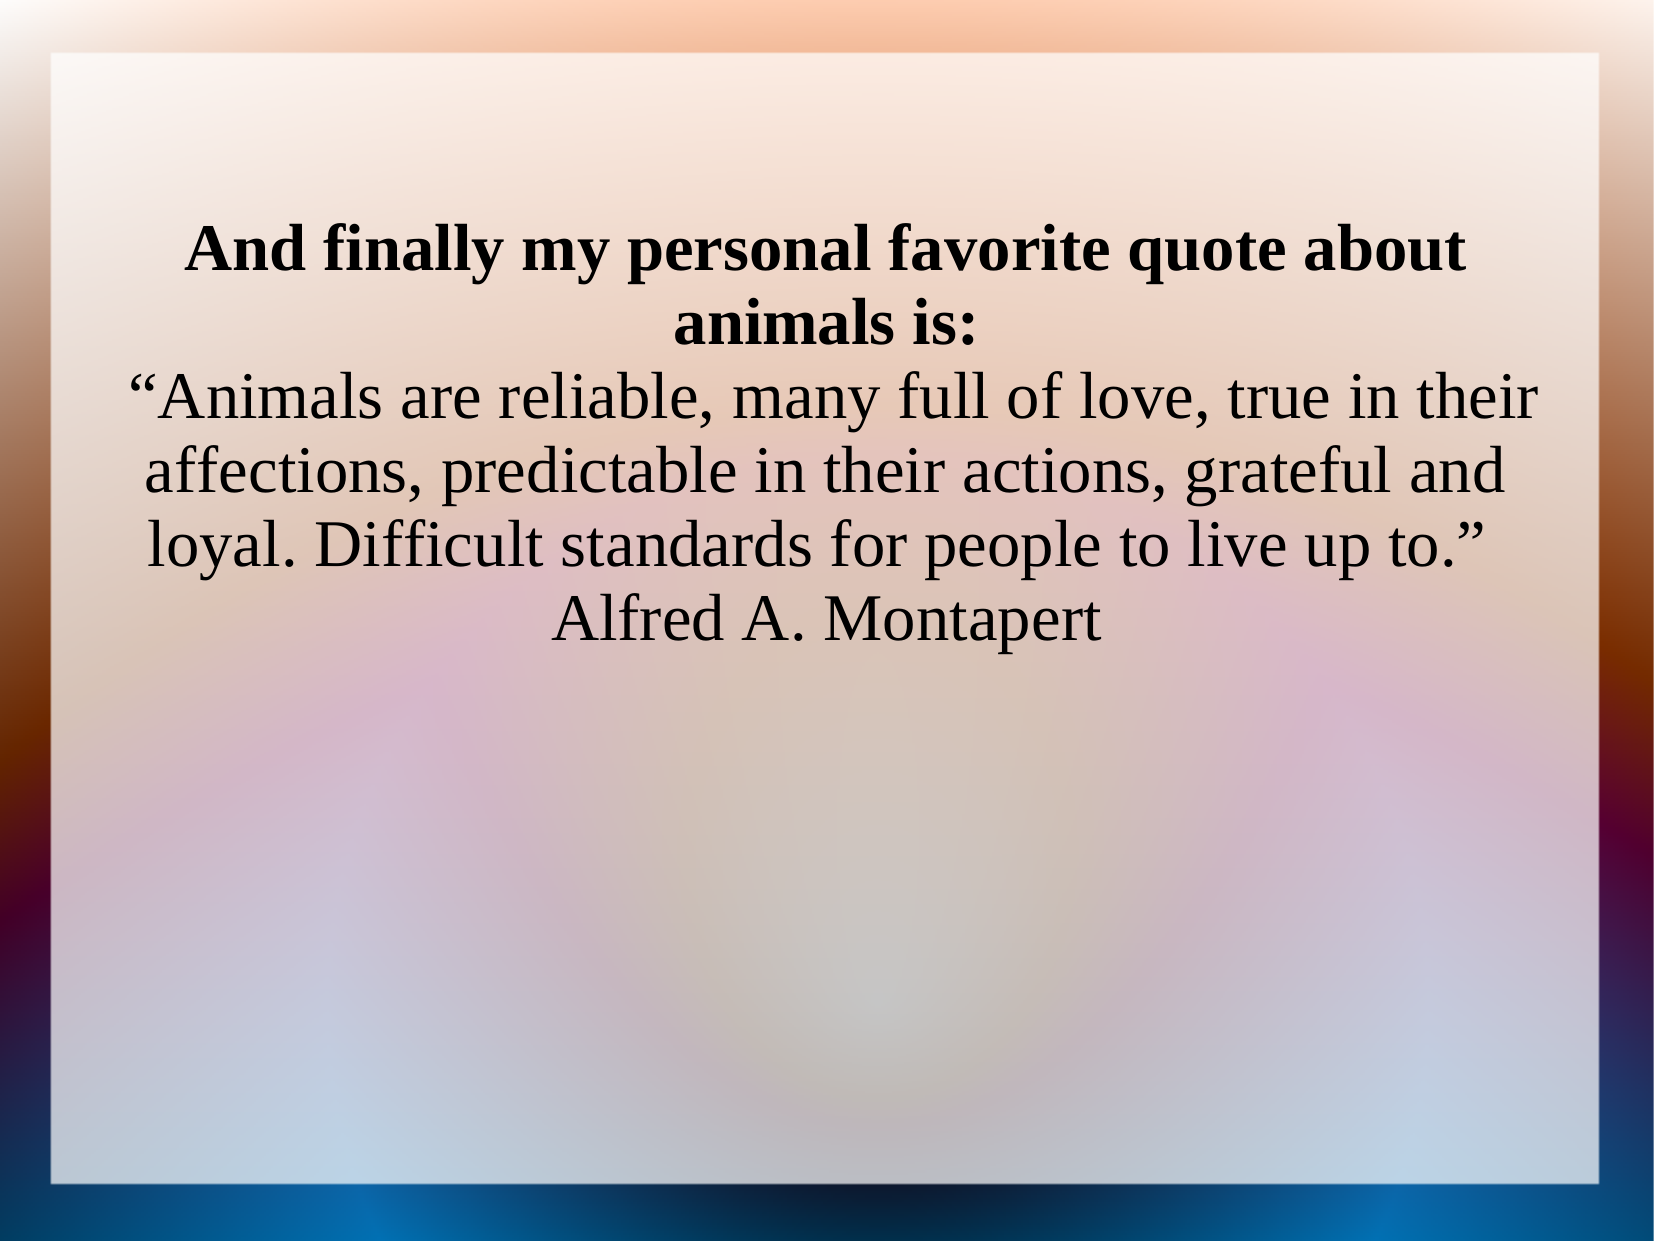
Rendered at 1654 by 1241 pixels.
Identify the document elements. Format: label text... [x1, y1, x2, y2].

subtitle And finally my personal favorite quote about animals is: “Animals are reliable, many full of love, true in their affections, predictable in their actions, grateful and loyal. Difficult standards for people to live up to.” Alfred A. Montapert [82, 55, 1571, 1034]
picture [0, 0, 1654, 1241]
